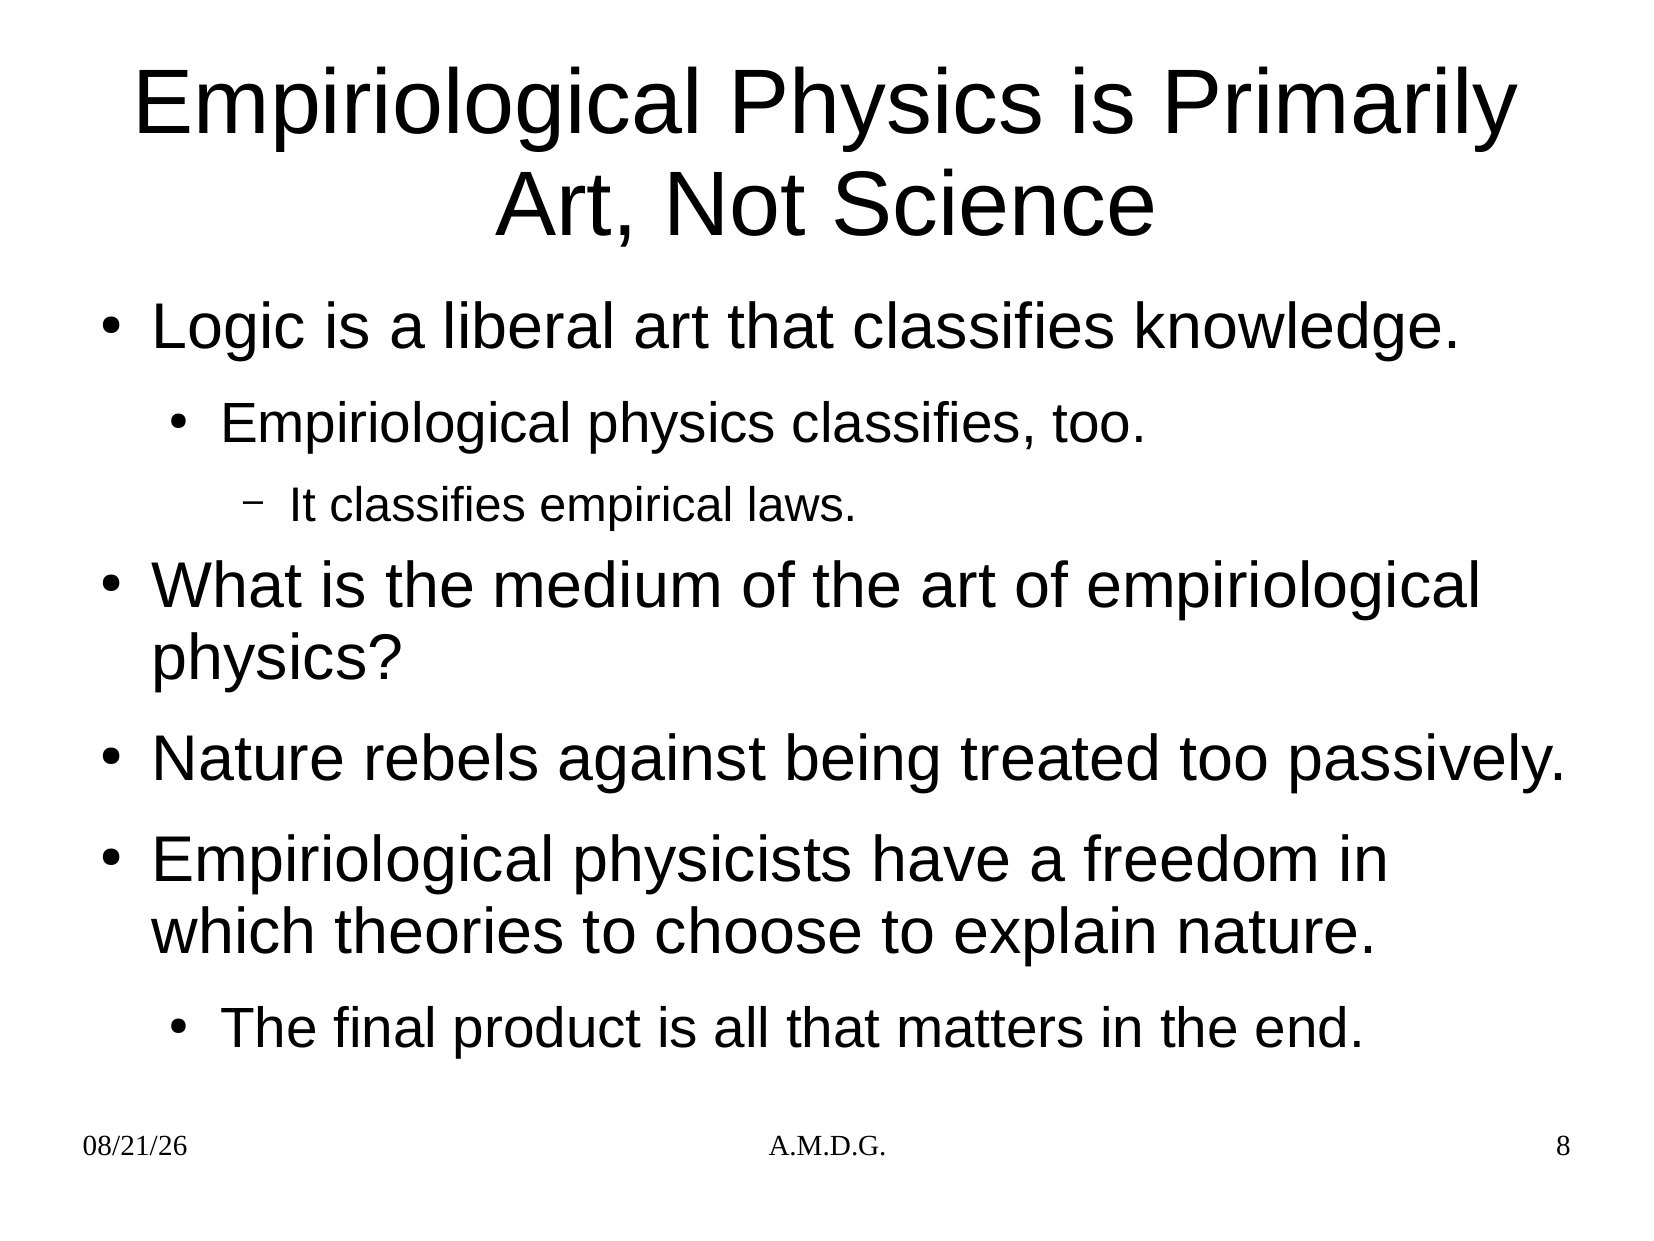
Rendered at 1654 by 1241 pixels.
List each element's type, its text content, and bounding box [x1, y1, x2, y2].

title Empiriological Physics is Primarily Art, Not Science [82, 49, 1571, 257]
list Logic is a liberal art that classifies knowledge. Empiriological physics classifies, too. It classifies empirical laws. What is the medium of the art of empiriological physics? Nature rebels against being treated too passively. Empiriological physicists have a freedom in which theories to choose to explain nature. The final product is all that matters in the end. [82, 290, 1571, 1109]
